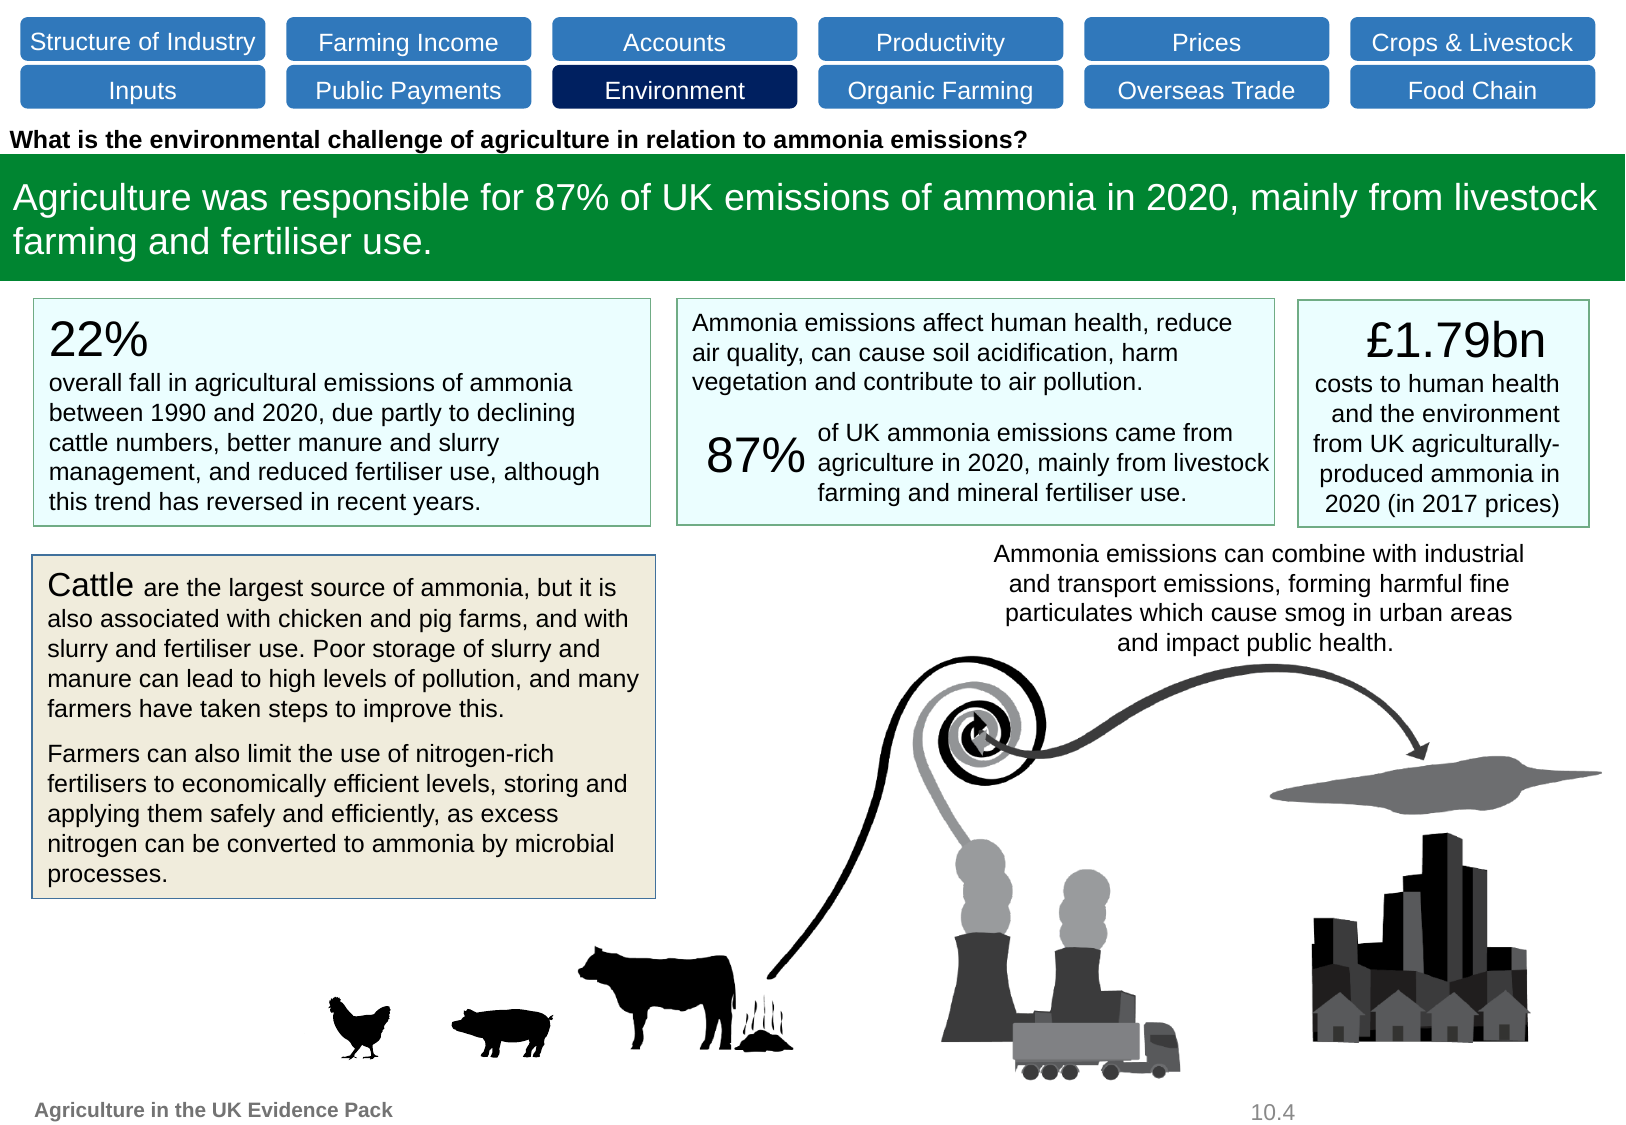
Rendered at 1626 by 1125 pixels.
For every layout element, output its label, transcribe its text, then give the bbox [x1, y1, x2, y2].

picture [421, 630, 1610, 1099]
text_box of UK ammonia emissions came from agriculture in 2020, mainly from livestock farming and mineral fertiliser use. [803, 409, 1295, 514]
text_box 22% overall fall in agricultural emissions of ammonia between 1990 and 2020, due partly to declining cattle numbers, better manure and slurry management, and reduced fertiliser use, although this trend has reversed in recent years. [33, 298, 651, 526]
text_box Food Chain [1350, 64, 1596, 109]
text_box £1.79bn costs to human health and the environment from UK agriculturally-produced ammonia in 2020 (in 2017 prices) [1297, 299, 1590, 527]
text_box Productivity [818, 17, 1064, 61]
picture [299, 955, 392, 1061]
text_box Ammonia emissions can combine with industrial and transport emissions, forming harmful fine particulates which cause smog in urban areas and impact public health. [976, 530, 1543, 630]
text_box Organic Farming [818, 64, 1064, 109]
text_box Environment [552, 64, 798, 109]
text_box Farming Income [286, 17, 532, 61]
text_box Structure of Industry [20, 17, 266, 61]
text_box What is the environmental challenge of agriculture in relation to ammonia emissions? [0, 116, 1063, 154]
text_box Overseas Trade [1084, 64, 1330, 109]
text_box Prices [1084, 17, 1330, 61]
text_box Agriculture in the UK Evidence Pack [34, 1097, 393, 1122]
text_box Public Payments [286, 64, 532, 109]
text_box 10.4 [1235, 1081, 1602, 1125]
text_box Cattle are the largest source of ammonia, but it is also associated with chicken and pig farms, and with slurry and fertiliser use. Poor storage of slurry and manure can lead to high levels of pollution, and many farmers have taken steps to improve this. Farmers can also limit the use of nitrogen-rich fertilisers to economically efficient levels, storing and applying them safely and efficiently, as excess nitrogen can be converted to ammonia by microbial processes. [32, 555, 656, 899]
text_box Agriculture was responsible for 87% of UK emissions of ammonia in 2020, mainly from livestock farming and fertiliser use. [0, 154, 1625, 281]
text_box Inputs [20, 64, 266, 109]
text_box Ammonia emissions affect human health, reduce air quality, can cause soil acidification, harm vegetation and contribute to air pollution. 87% [677, 298, 1275, 526]
text_box Crops & Livestock [1350, 17, 1596, 61]
text_box Accounts [552, 17, 798, 61]
